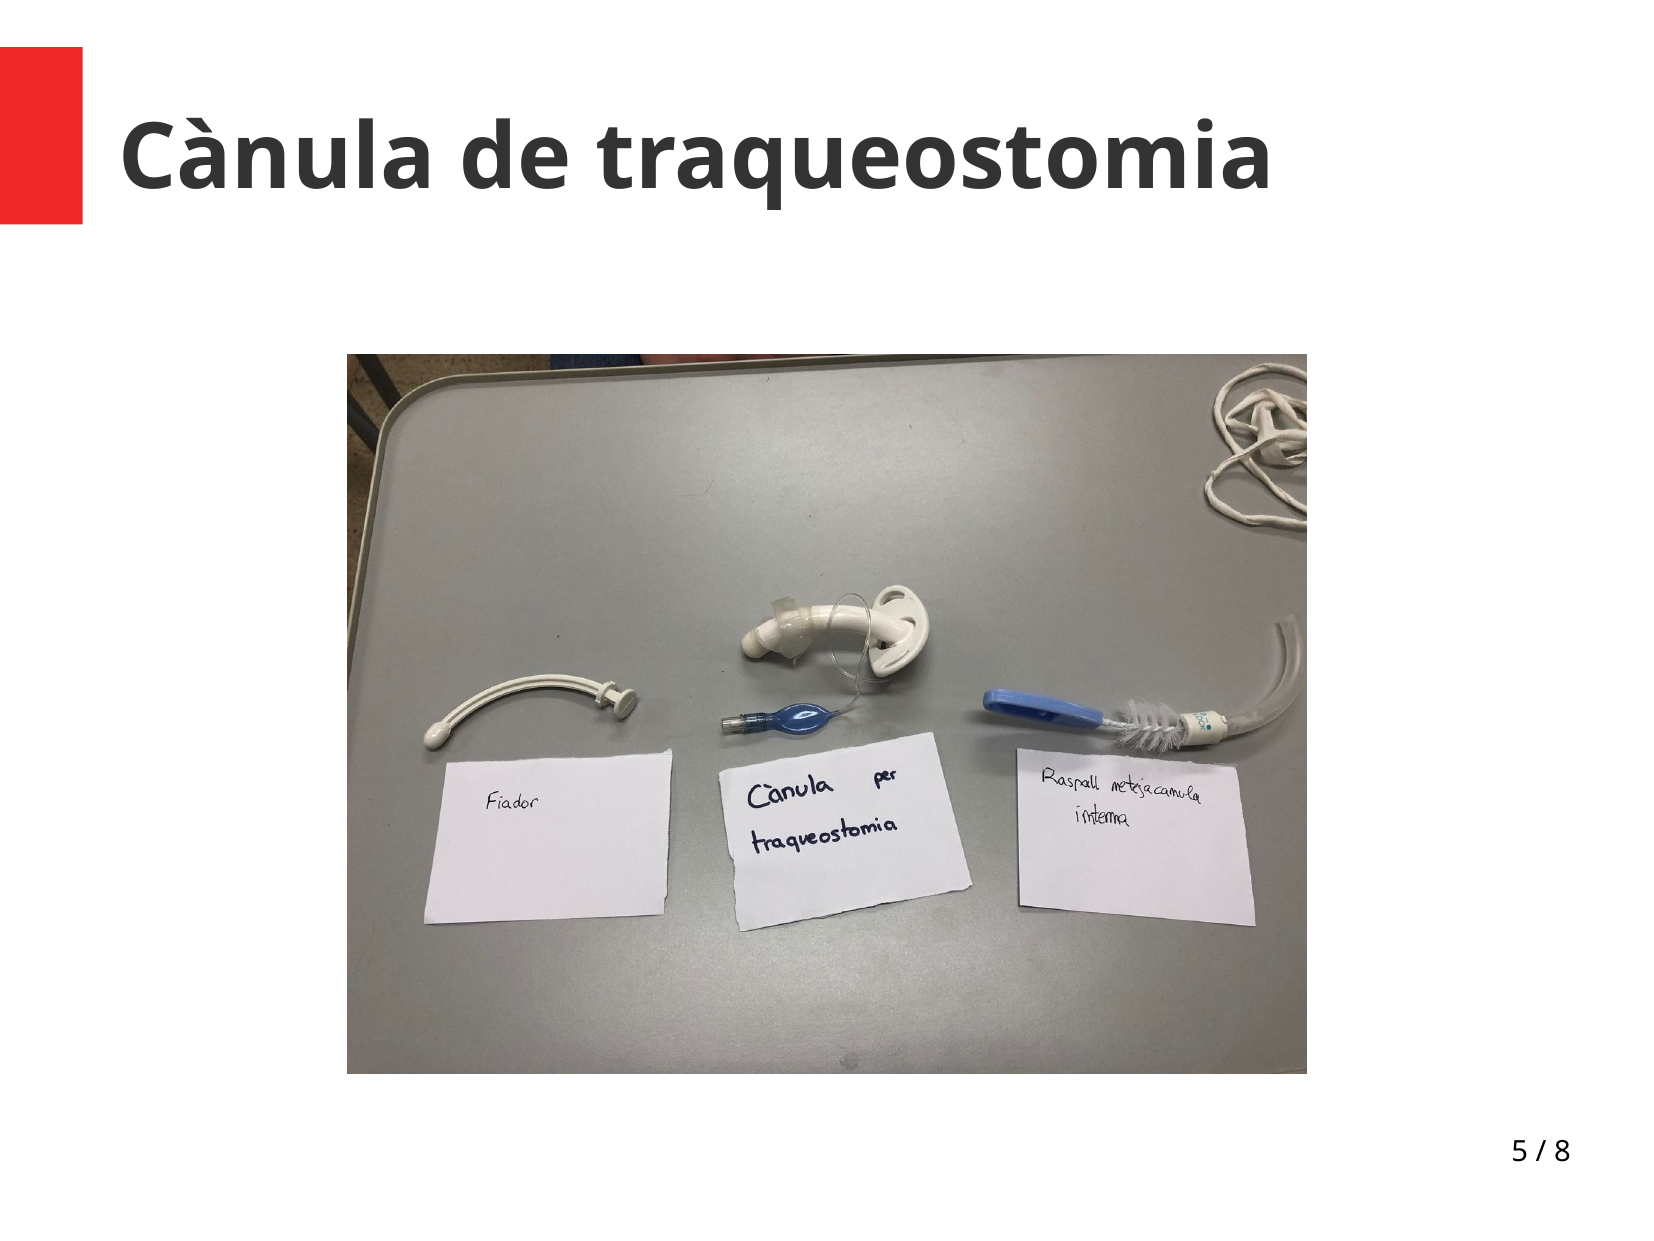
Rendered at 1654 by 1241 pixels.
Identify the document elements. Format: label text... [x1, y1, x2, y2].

picture [347, 354, 1307, 1074]
title Cànula de traqueostomia [118, 49, 1571, 257]
